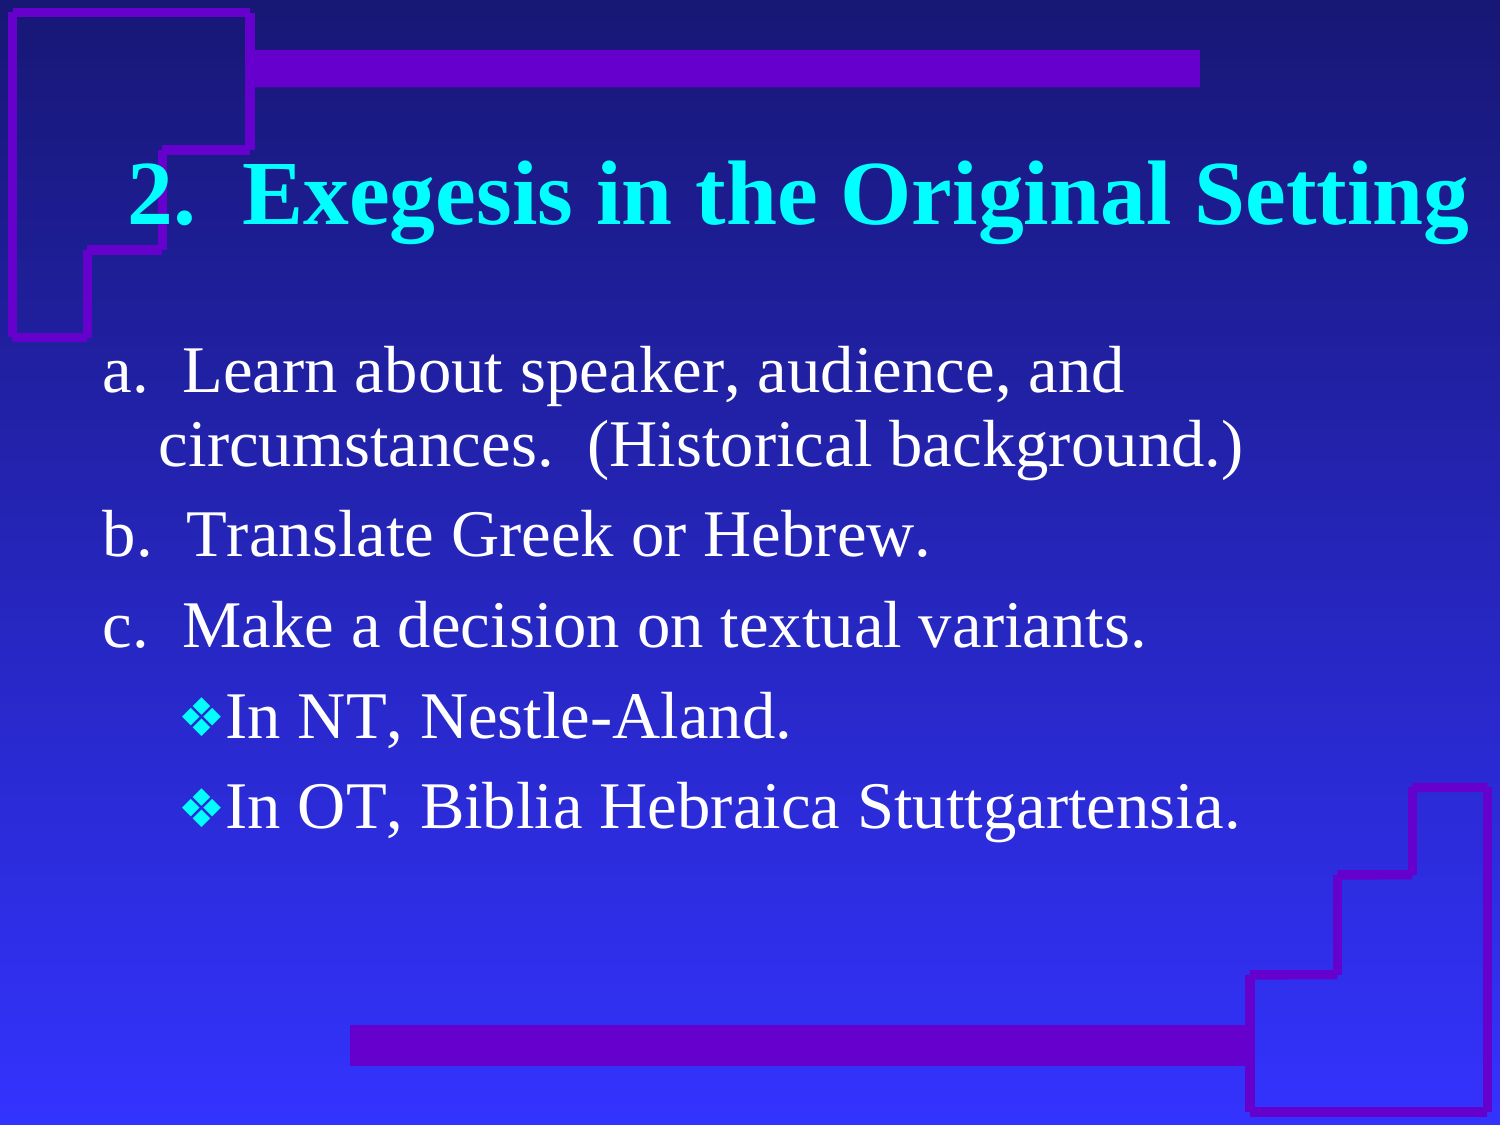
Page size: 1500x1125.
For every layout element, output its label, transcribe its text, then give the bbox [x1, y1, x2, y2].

title 2. Exegesis in the Original Setting [112, 99, 1500, 288]
list a. Learn about speaker, audience, and circumstances. (Historical background.) b. Translate Greek or Hebrew. c. Make a decision on textual variants. In NT, Nestle-Aland. In OT, Biblia Hebraica Stuttgartensia. [87, 324, 1500, 1001]
